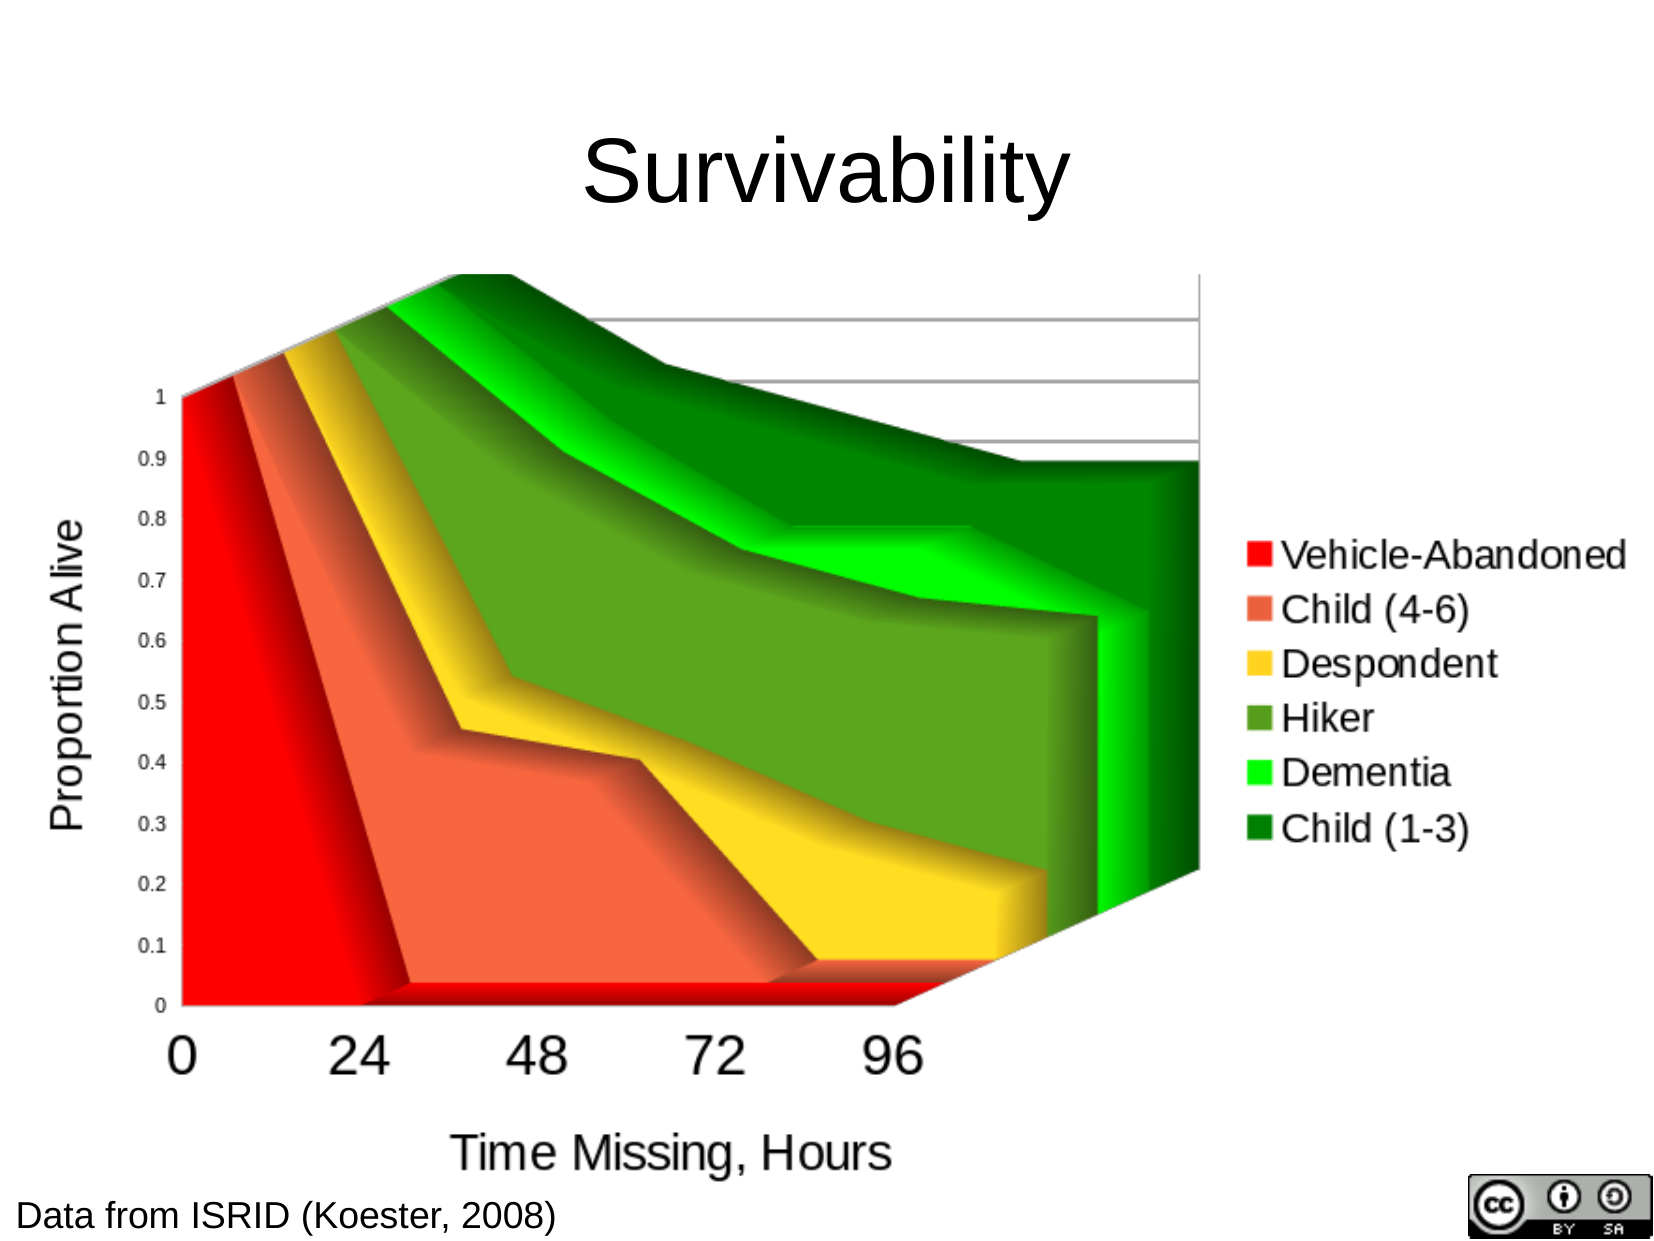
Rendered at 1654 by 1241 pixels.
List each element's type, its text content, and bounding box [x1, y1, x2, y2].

text_box Data from ISRID (Koester, 2008) [0, 1187, 573, 1241]
title Survivability [82, 67, 1571, 275]
picture [0, 161, 1654, 1239]
